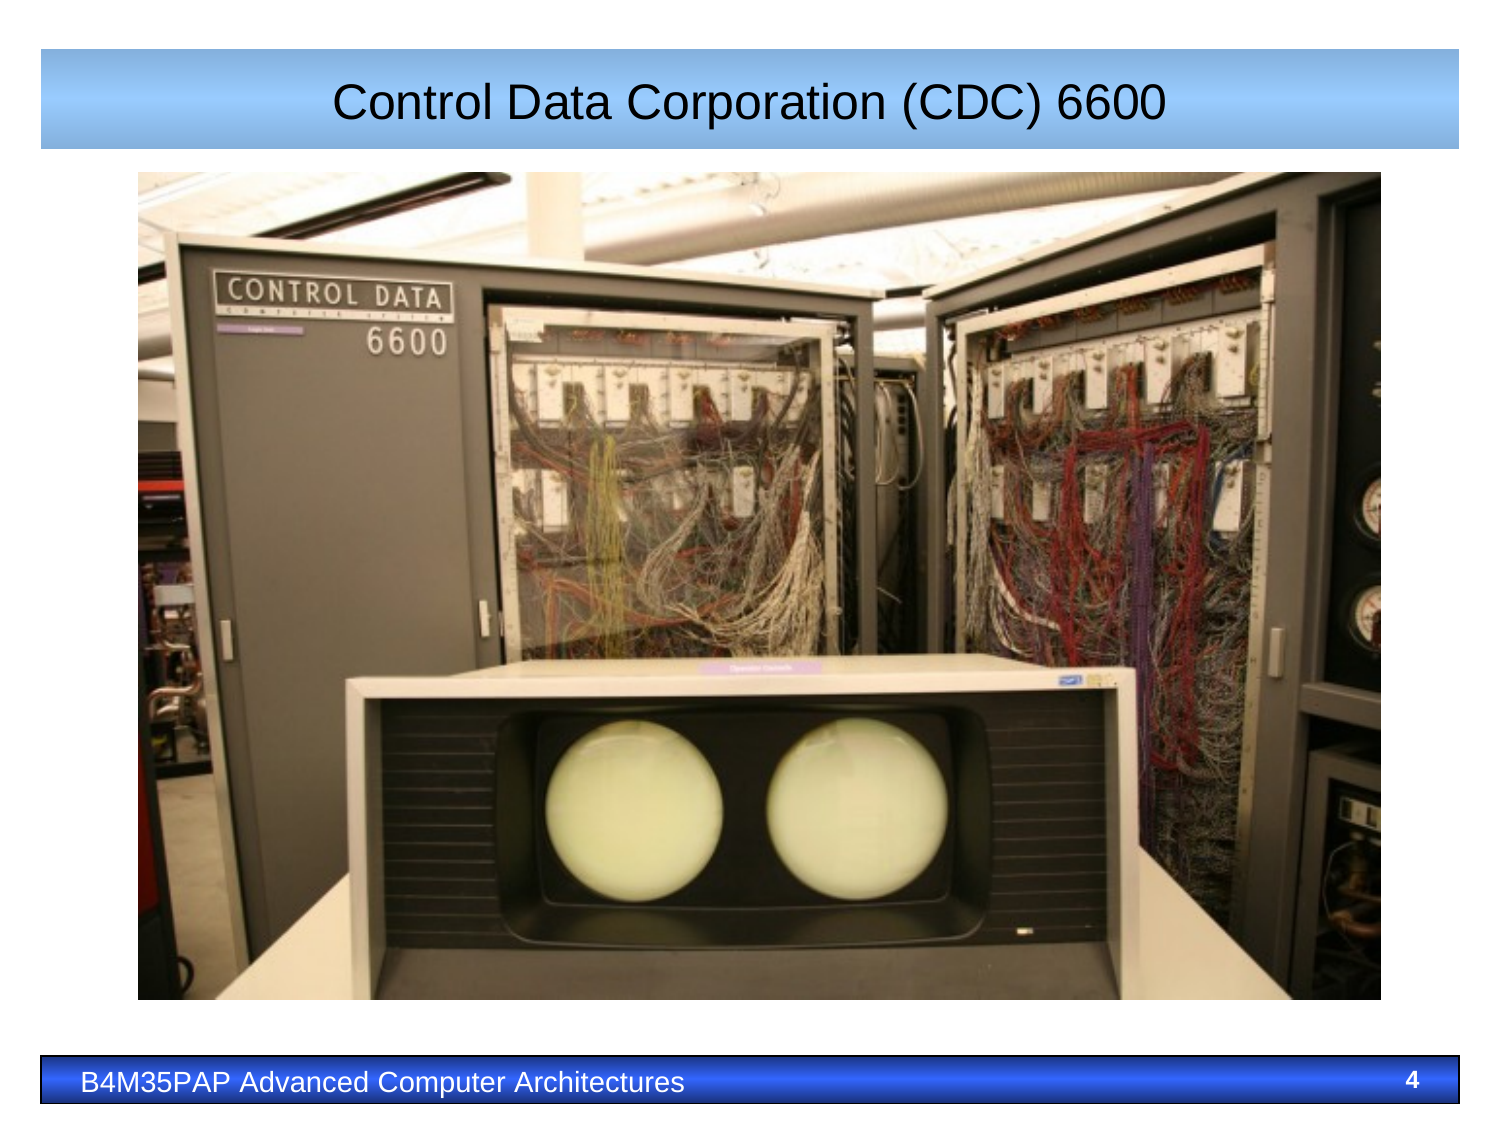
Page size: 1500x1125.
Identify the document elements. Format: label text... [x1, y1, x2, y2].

title Control Data Corporation (CDC) 6600 [41, 49, 1459, 149]
picture [138, 172, 1381, 1000]
